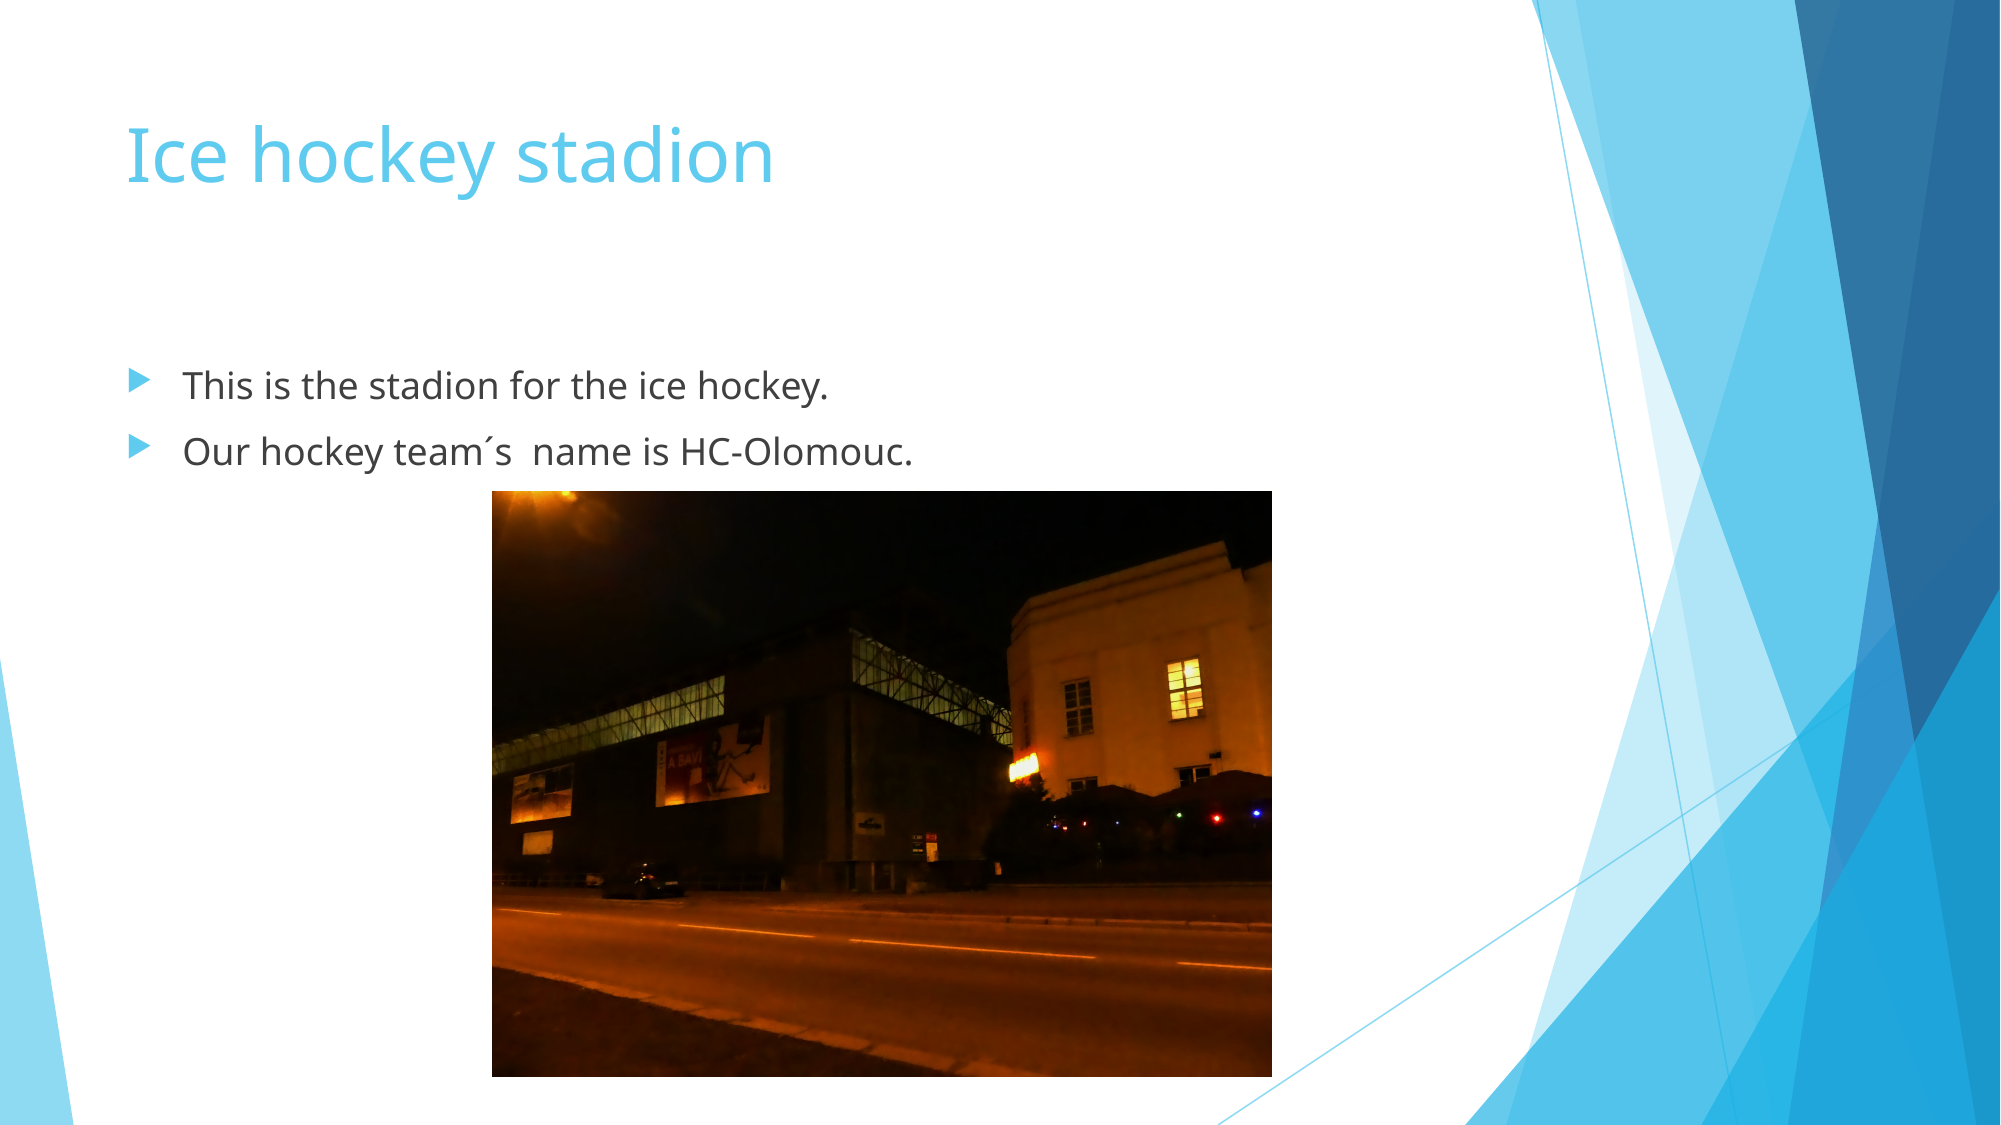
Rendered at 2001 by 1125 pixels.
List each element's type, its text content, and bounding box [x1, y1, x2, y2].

picture [492, 491, 1272, 1077]
title Ice hockey stadion [111, 99, 1522, 317]
list This is the stadion for the ice hockey. Our hockey team´s name is HC-Olomouc. [111, 354, 1522, 992]
